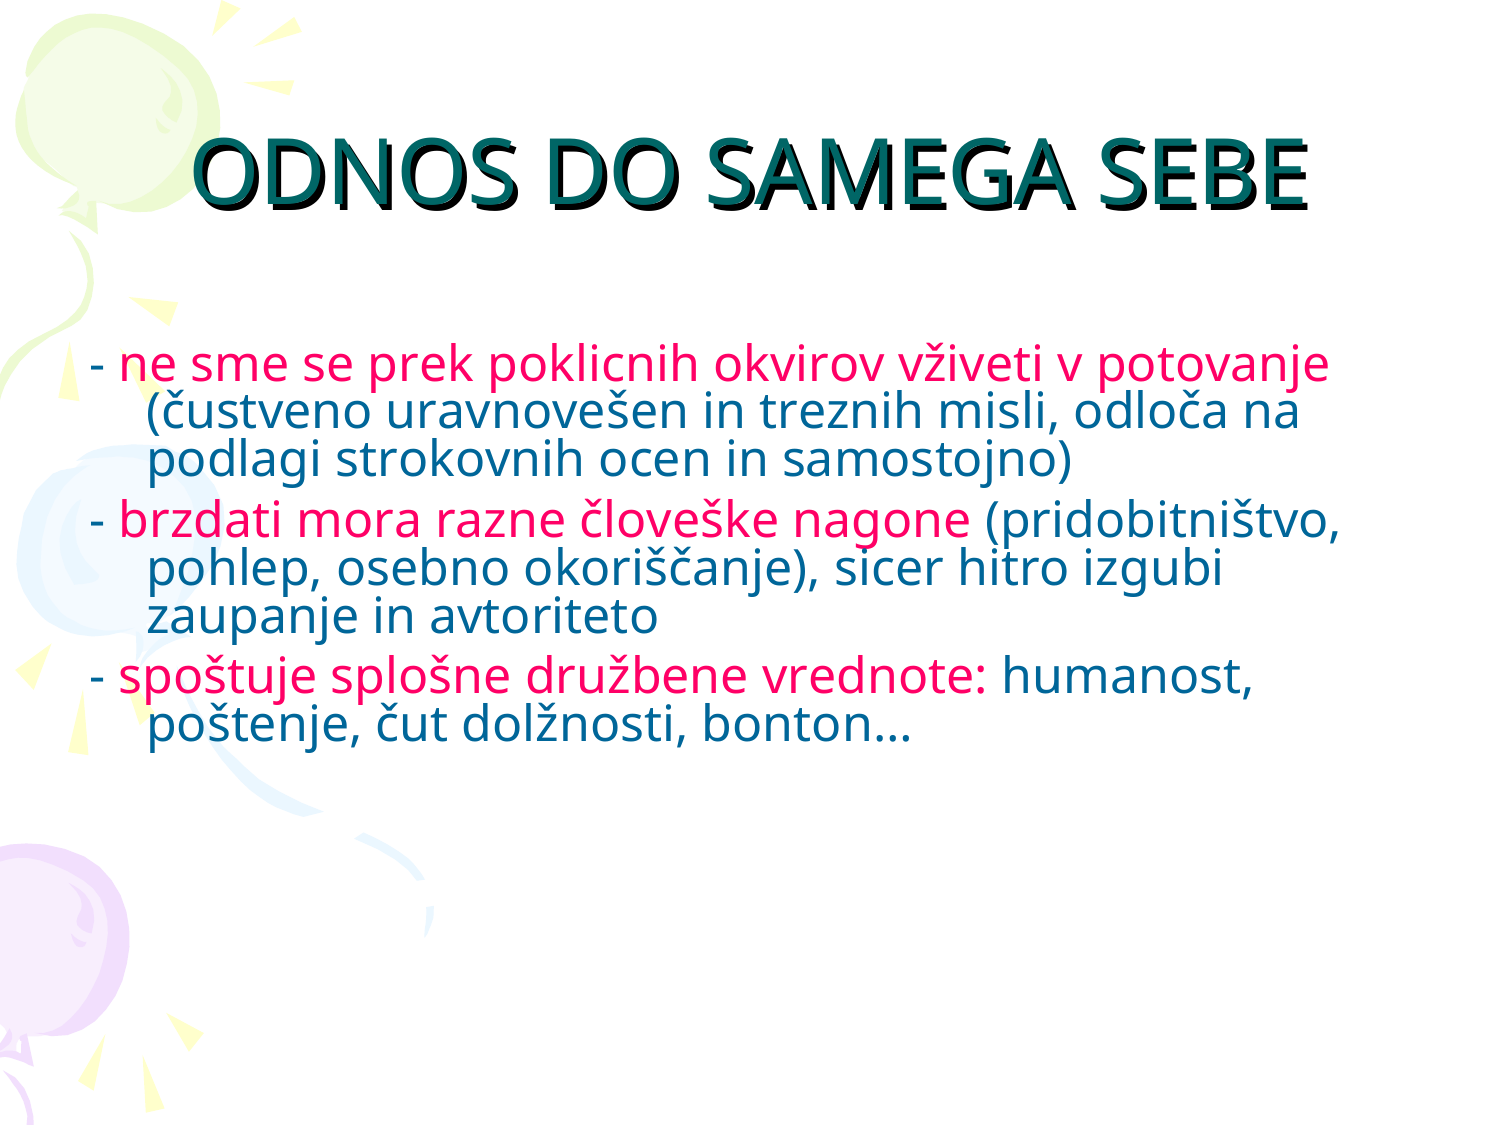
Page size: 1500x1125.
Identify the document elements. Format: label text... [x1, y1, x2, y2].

title ODNOS DO SAMEGA SEBE [72, 16, 1426, 233]
list - ne sme se prek poklicnih okvirov vživeti v potovanje (čustveno uravnovešen in treznih misli, odloča na podlagi strokovnih ocen in samostojno) - brzdati mora razne človeške nagone (pridobitništvo, pohlep, osebno okoriščanje), sicer hitro izgubi zaupanje in avtoriteto - spoštuje splošne družbene vrednote: humanost, poštenje, čut dolžnosti, bonton… [75, 262, 1426, 994]
